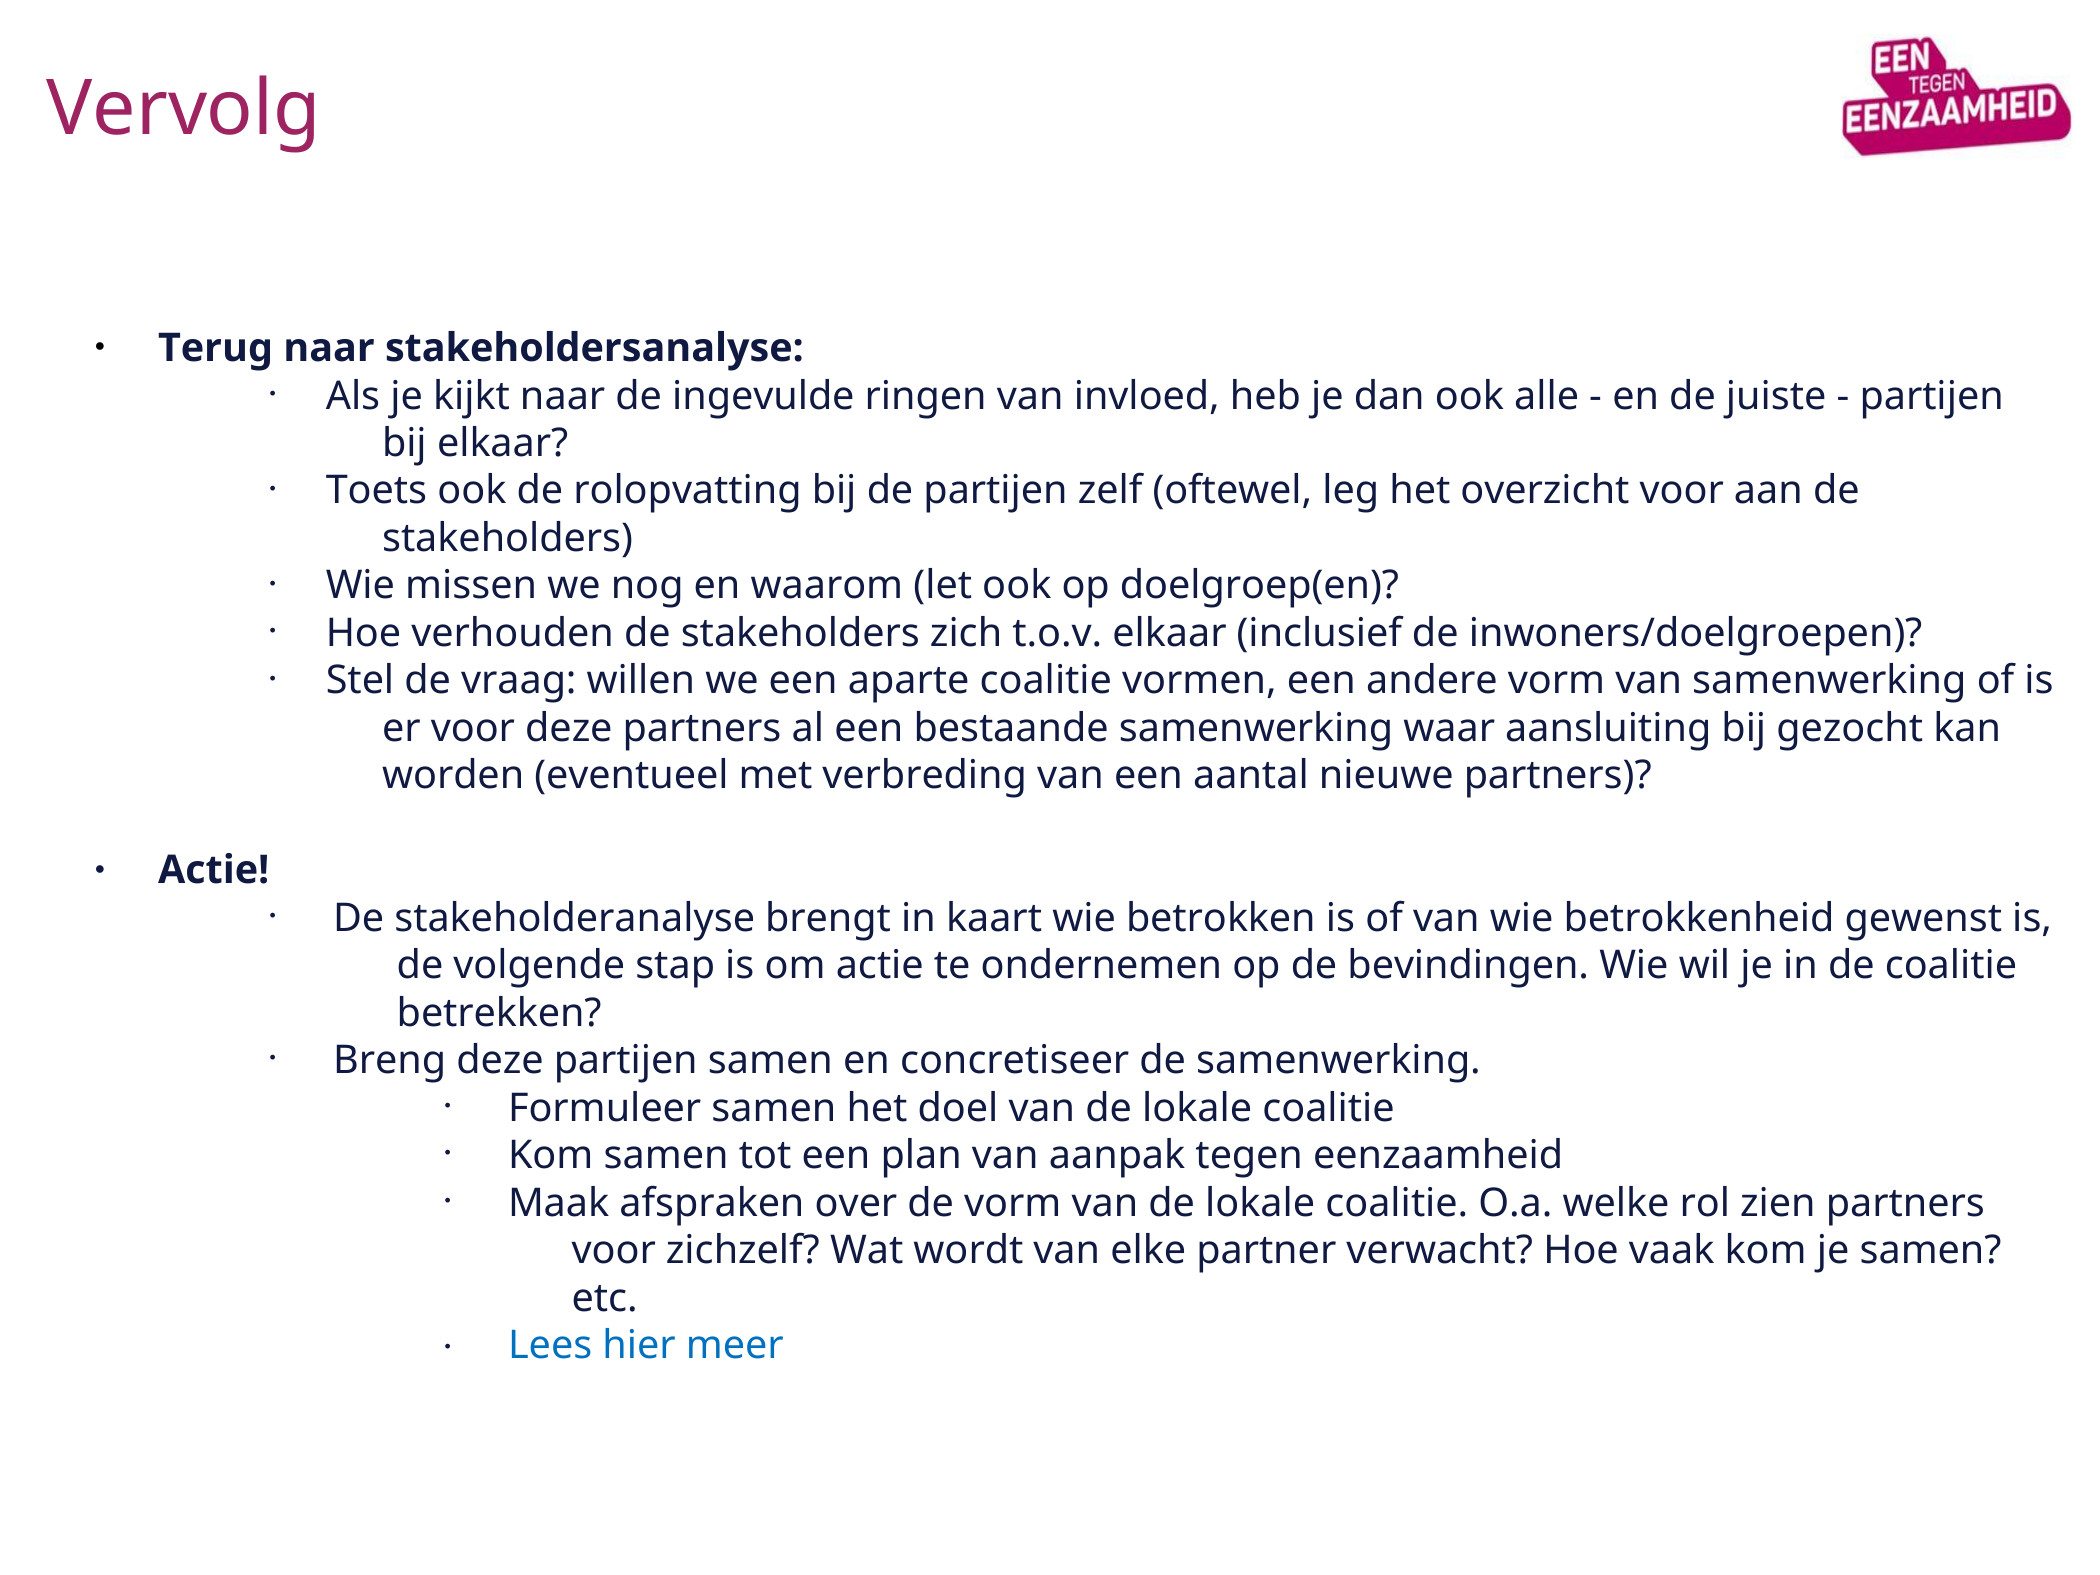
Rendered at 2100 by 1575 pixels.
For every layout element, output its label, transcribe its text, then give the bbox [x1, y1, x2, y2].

text_box Vervolg [29, 39, 2076, 269]
text_box Terug naar stakeholdersanalyse: Als je kijkt naar de ingevulde ringen van invloed, heb je dan ook alle - en de juiste - partijen bij elkaar? Toets ook de rolopvatting bij de partijen zelf (oftewel, leg het overzicht voor aan de stakeholders) Wie missen we nog en waarom (let ook op doelgroep(en)? Hoe verhouden de stakeholders zich t.o.v. elkaar (inclusief de inwoners/doelgroepen)? Stel de vraag: willen we een aparte coalitie vormen, een andere vorm van samenwerking of is er voor deze partners al een bestaande samenwerking waar aansluiting bij gezocht kan worden (eventueel met verbreding van een aantal nieuwe partners)? Actie! De stakeholderanalyse brengt in kaart wie betrokken is of van wie betrokkenheid gewenst is, de volgende stap is om actie te ondernemen op de bevindingen. Wie wil je in de coalitie betrekken? Breng deze partijen samen en concretiseer de samenwerking. Formuleer samen het doel van de lokale coalitie Kom samen tot een plan van aanpak tegen eenzaamheid Maak afspraken over de vorm van de lokale coalitie. O.a. welke rol zien partners voor zichzelf? Wat wordt van elke partner verwacht? Hoe vaak kom je samen? etc. Lees hier meer [29, 304, 2076, 1421]
